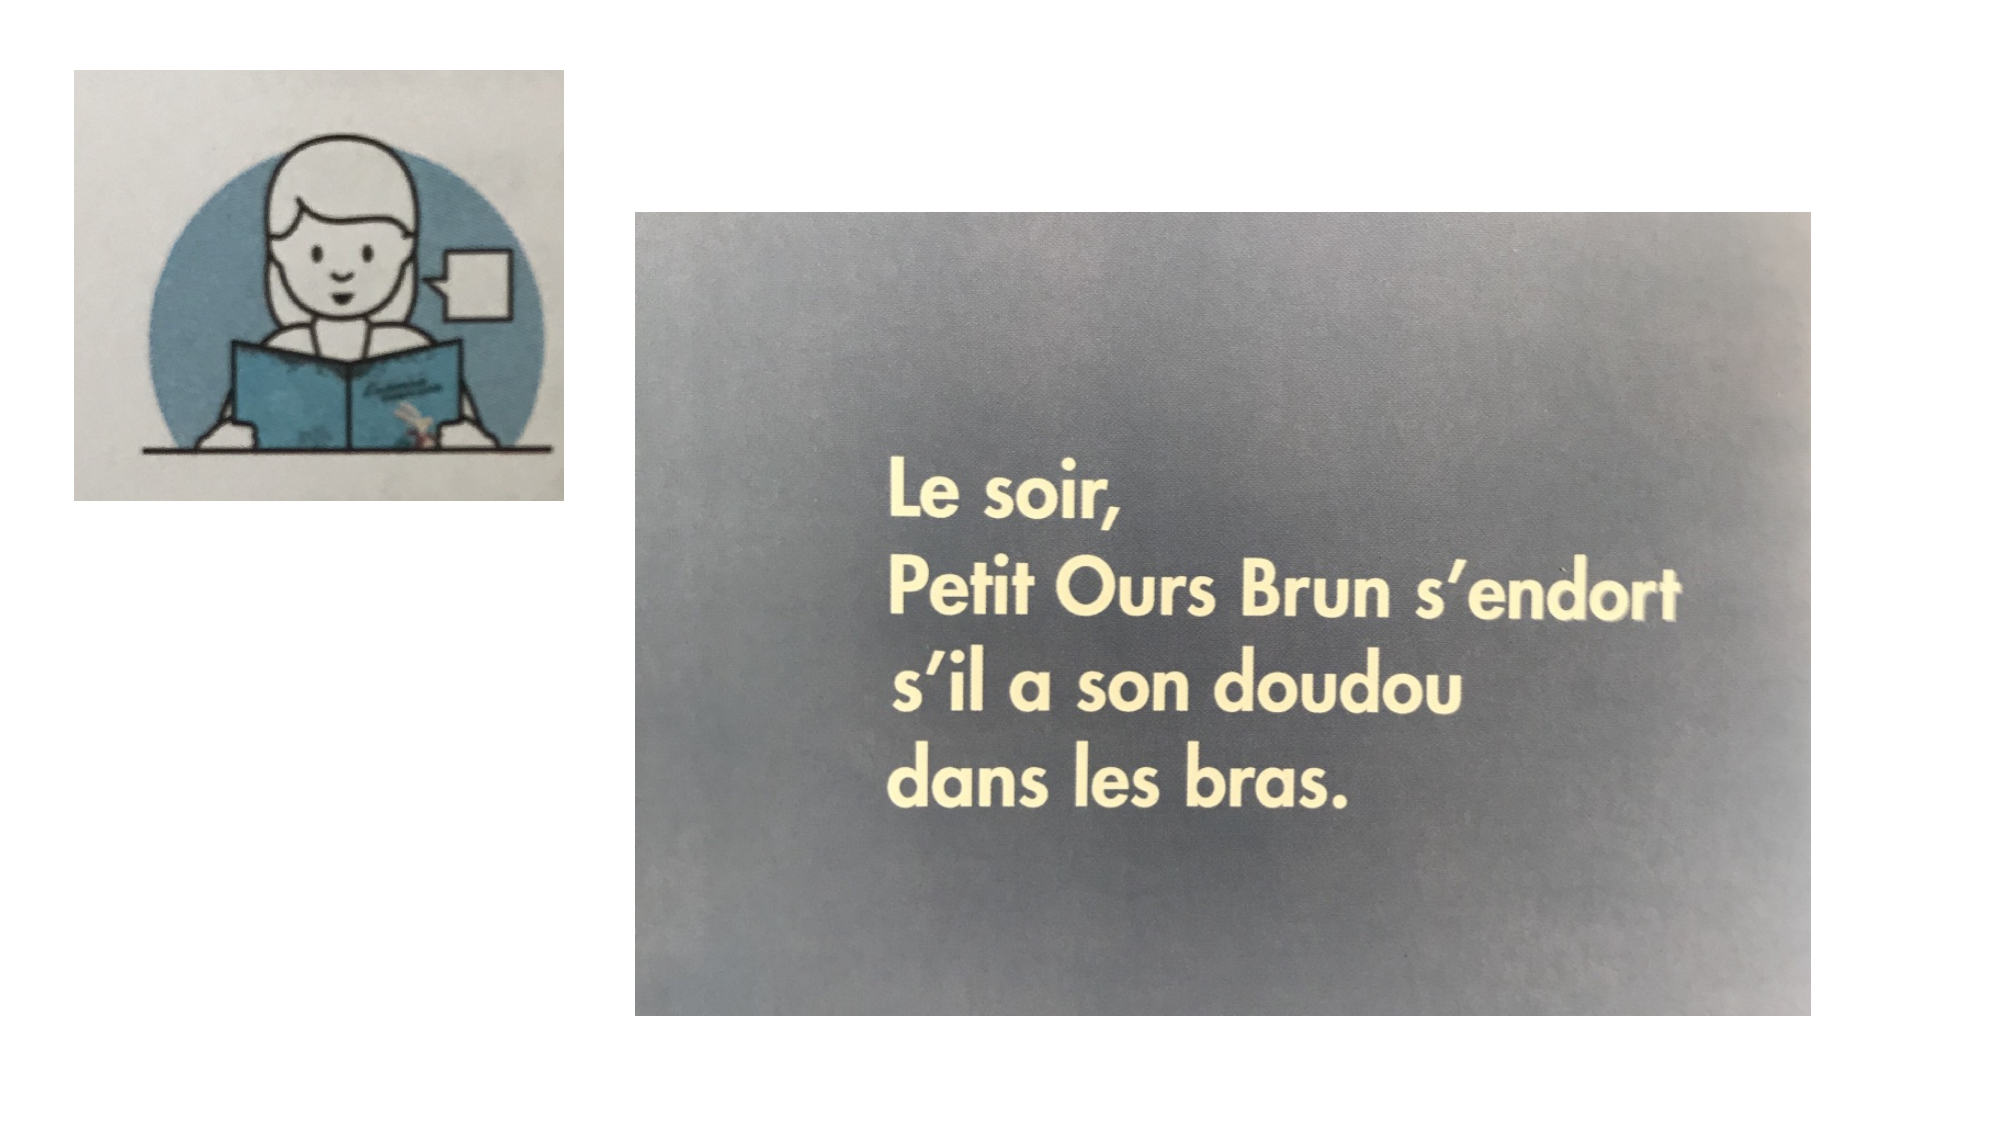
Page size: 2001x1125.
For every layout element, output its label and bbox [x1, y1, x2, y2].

picture [635, 212, 1811, 1017]
picture [74, 70, 564, 501]
